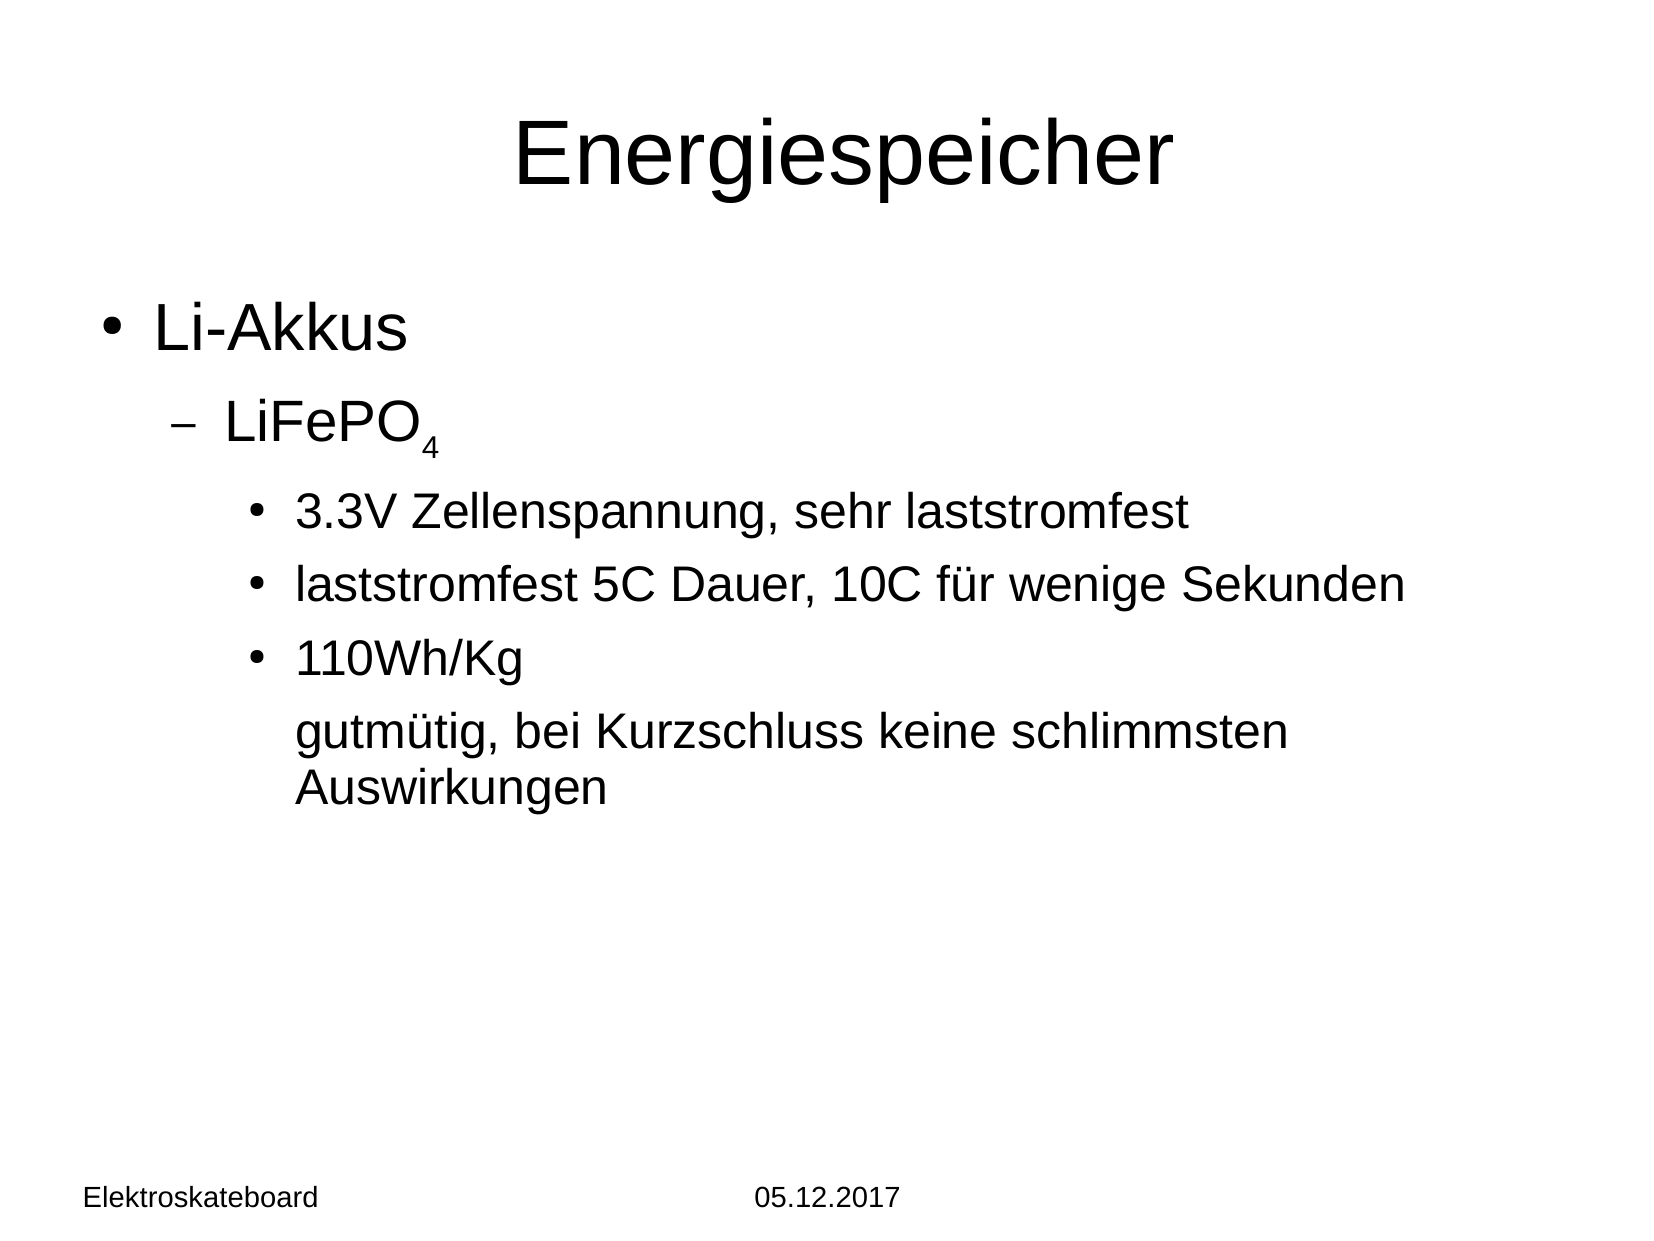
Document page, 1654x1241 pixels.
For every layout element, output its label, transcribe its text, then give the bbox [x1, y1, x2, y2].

title Energiespeicher [82, 49, 1571, 257]
list Li-Akkus LiFePO4 3.3V Zellenspannung, sehr laststromfest laststromfest 5C Dauer, 10C für wenige Sekunden 110Wh/Kg gutmütig, bei Kurzschluss keine schlimmsten Auswirkungen [82, 290, 1571, 1010]
